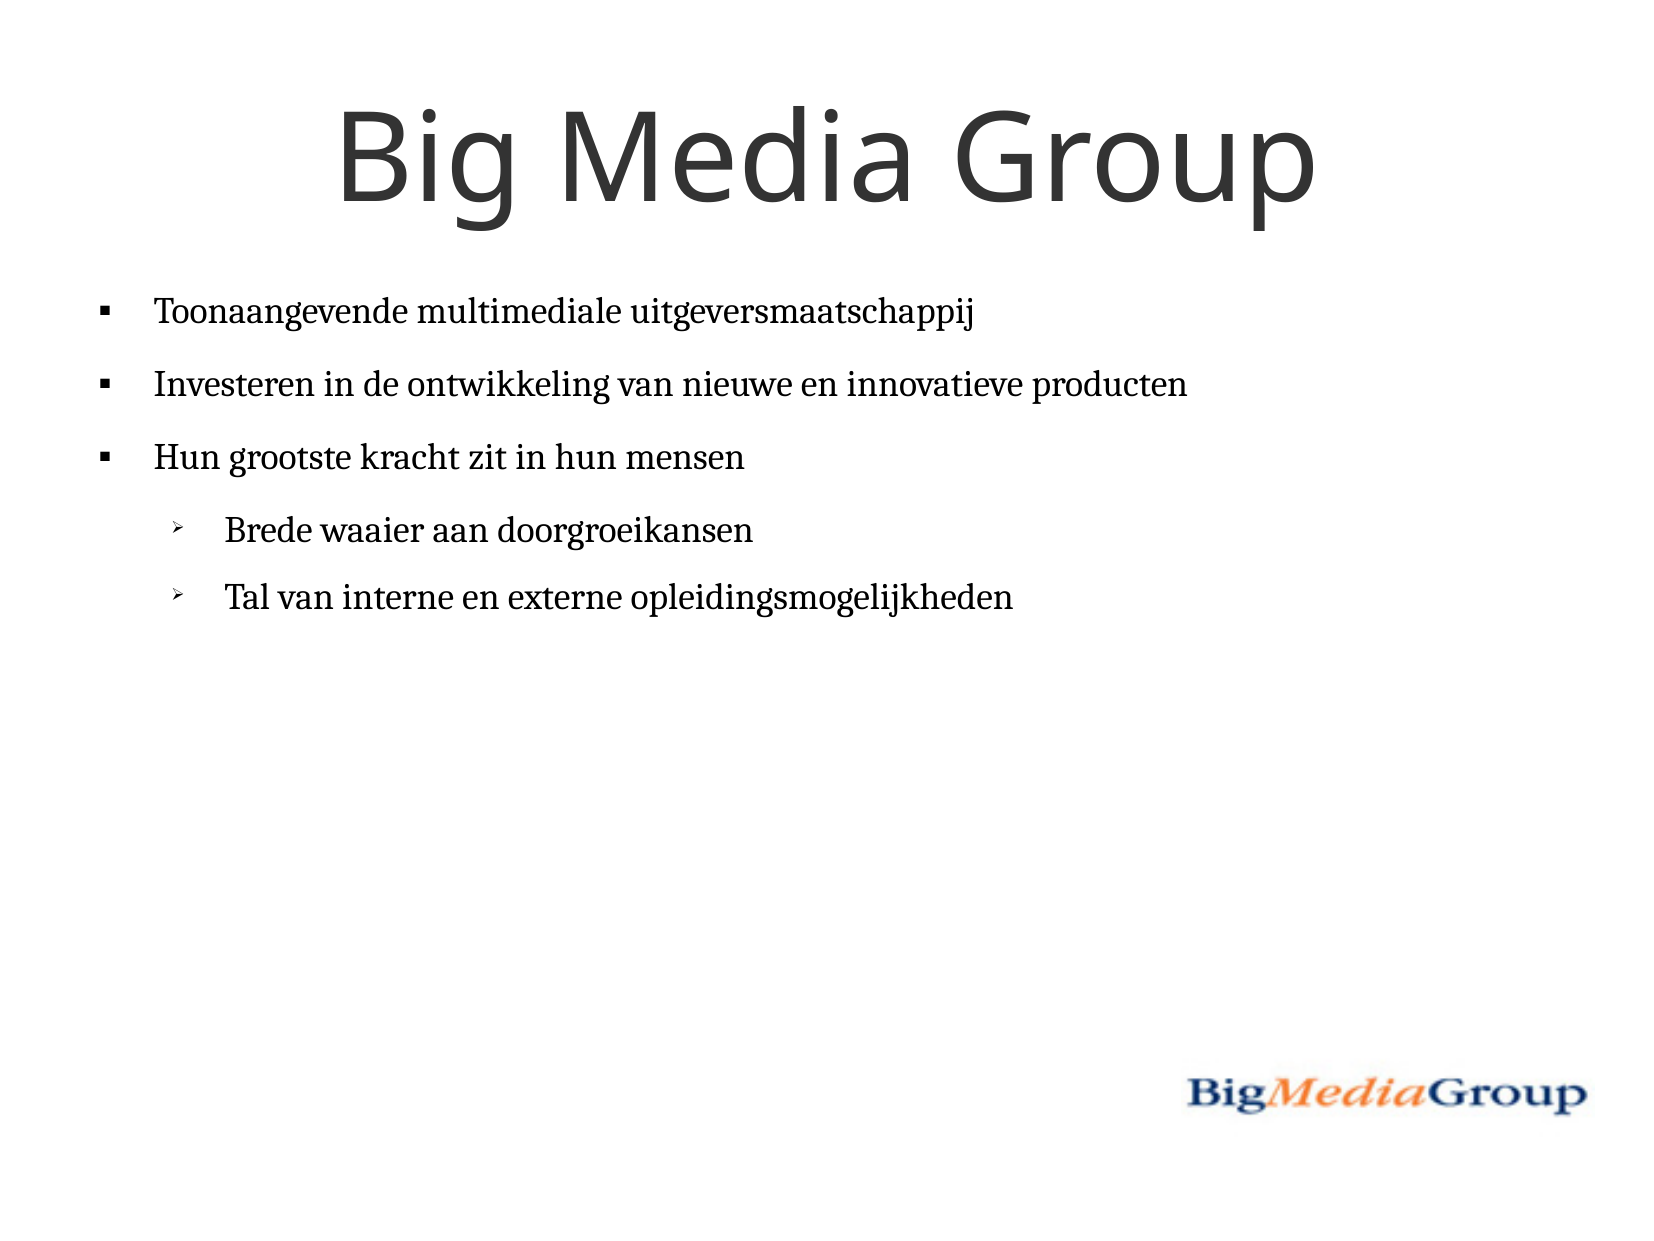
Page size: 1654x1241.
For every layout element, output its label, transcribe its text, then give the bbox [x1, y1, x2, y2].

list Toonaangevende multimediale uitgeversmaatschappij Investeren in de ontwikkeling van nieuwe en innovatieve producten Hun grootste kracht zit in hun mensen Brede waaier aan doorgroeikansen Tal van interne en externe opleidingsmogelijkheden [82, 290, 1571, 1109]
picture [1181, 1003, 1595, 1182]
title Big Media Group [82, 49, 1571, 257]
